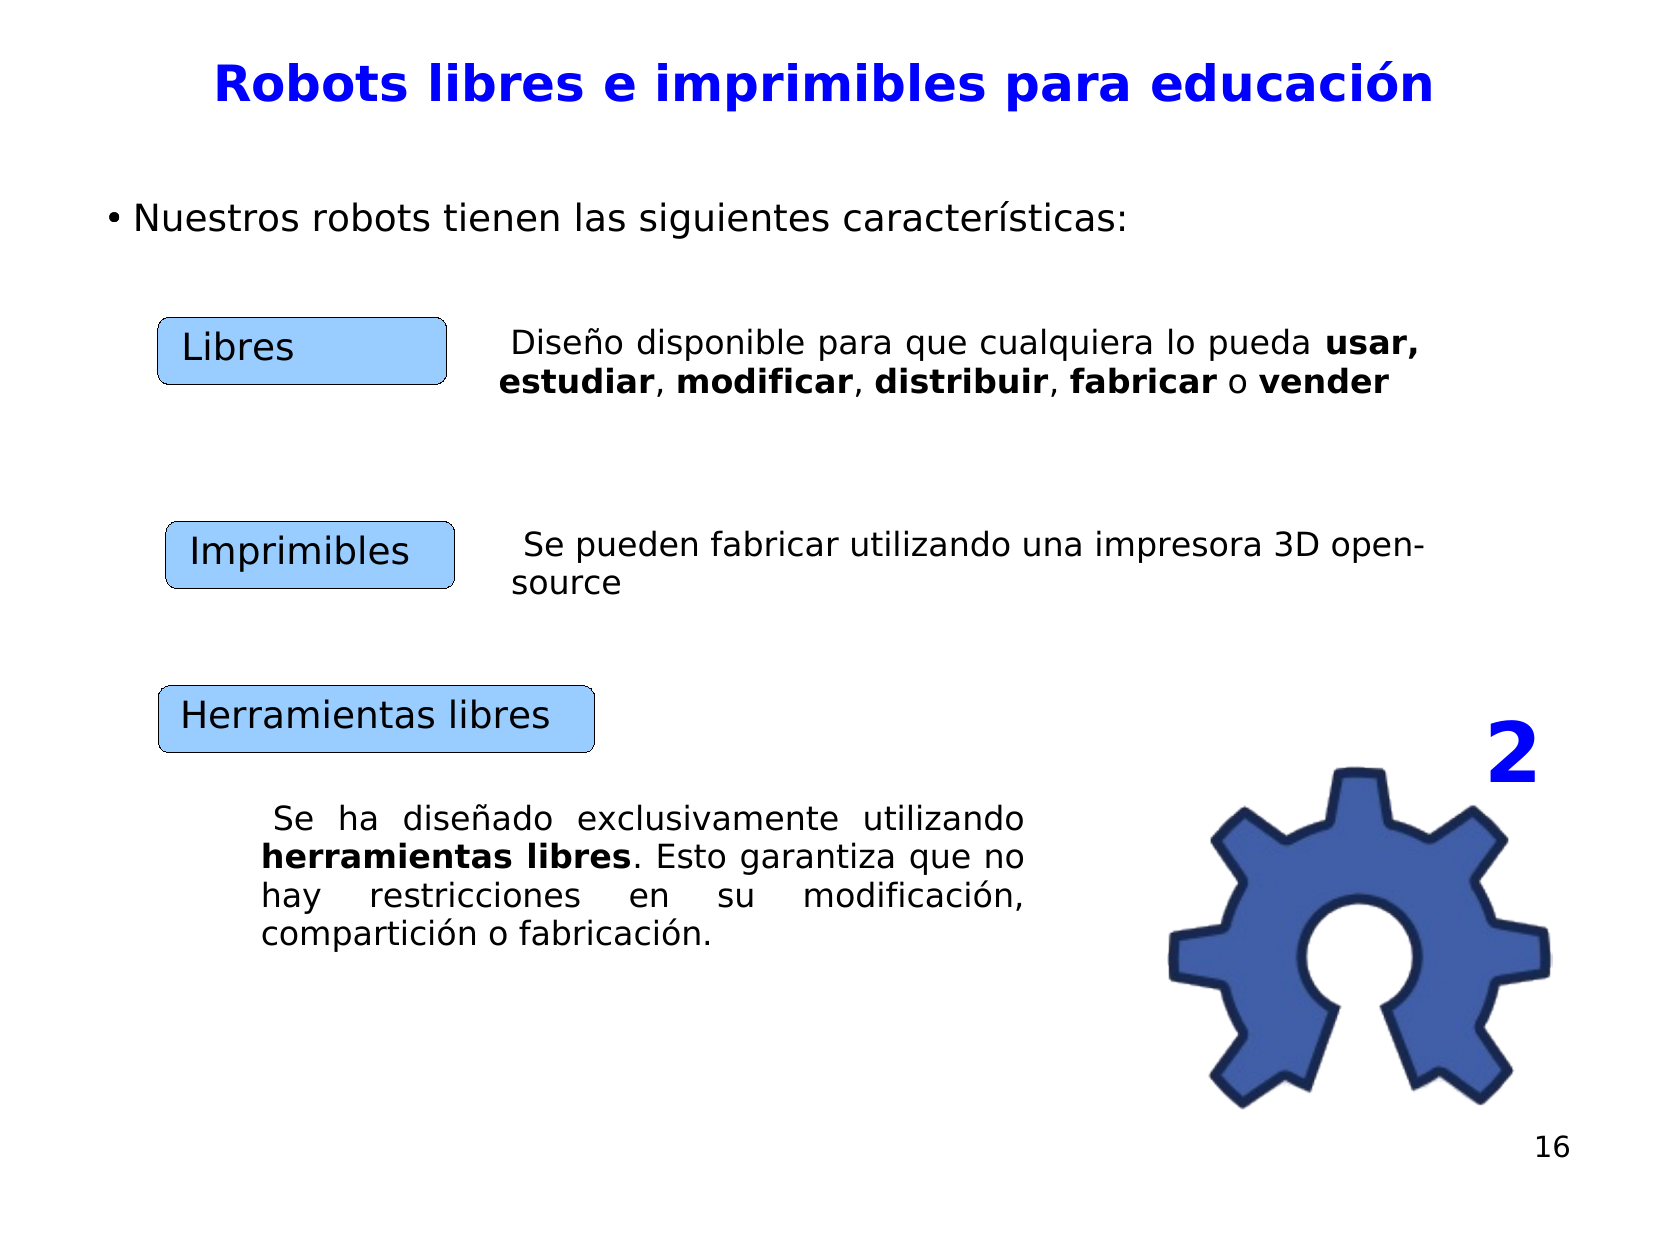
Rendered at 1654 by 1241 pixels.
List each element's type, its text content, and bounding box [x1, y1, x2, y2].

text_box Diseño disponible para que cualquiera lo pueda usar, estudiar, modificar, distribuir, fabricar o vender [483, 316, 1539, 409]
text_box [92, 189, 1265, 267]
picture [1167, 766, 1553, 1112]
text_box 2 [1470, 698, 1563, 811]
text_box Robots libres e imprimibles para educación [198, 47, 1452, 121]
text_box Imprimibles [161, 522, 457, 590]
text_box Se pueden fabricar utilizando una impresora 3D open-source [496, 517, 1552, 610]
text_box Se ha diseñado exclusivamente utilizando herramientas libres. Esto garantiza que no hay restricciones en su modificación, compartición o fabricación. [246, 792, 1088, 962]
text_box Herramientas libres [152, 686, 597, 755]
text_box Libres [153, 318, 448, 386]
